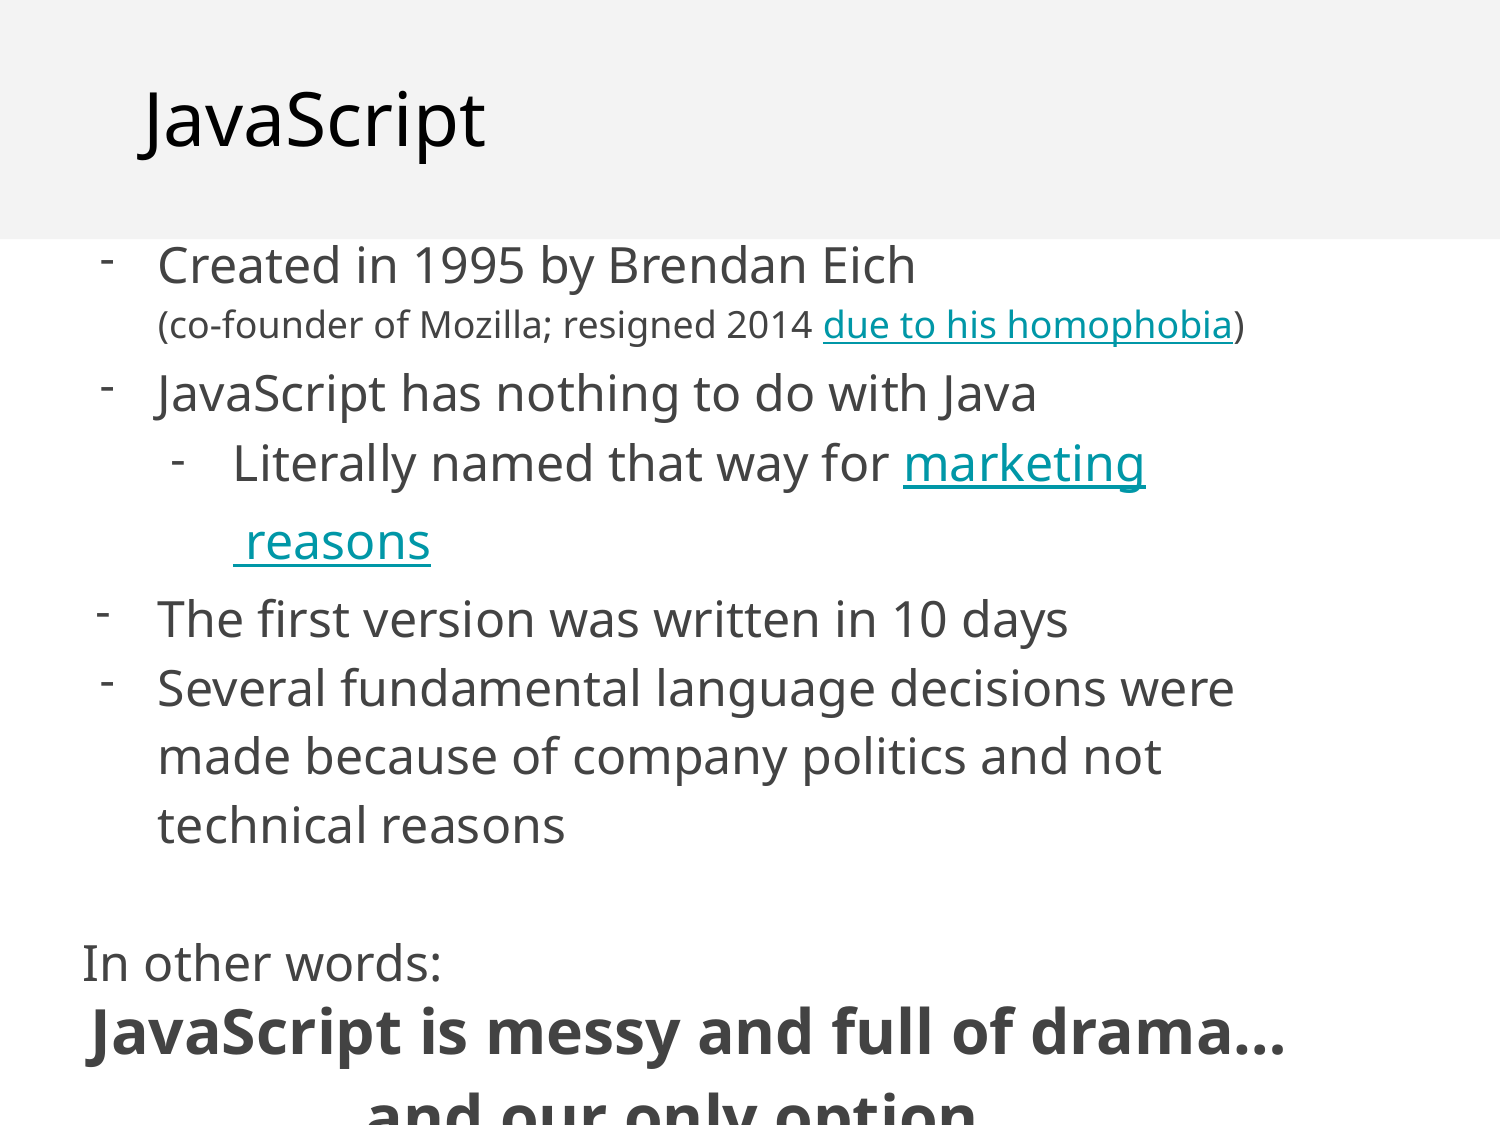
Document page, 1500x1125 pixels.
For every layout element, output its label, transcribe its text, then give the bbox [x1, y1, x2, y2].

title JavaScript [128, 56, 1372, 183]
list Created in 1995 by Brendan Eich (co-founder of Mozilla; resigned 2014 due to his homophobia) JavaScript has nothing to do with Java Literally named that way for marketing reasons The first version was written in 10 days Several fundamental language decisions were made because of company politics and not technical reasons In other words: JavaScript is messy and full of drama… and our only option. (though it's gotten much, much better in the last few years) [67, 209, 1312, 957]
